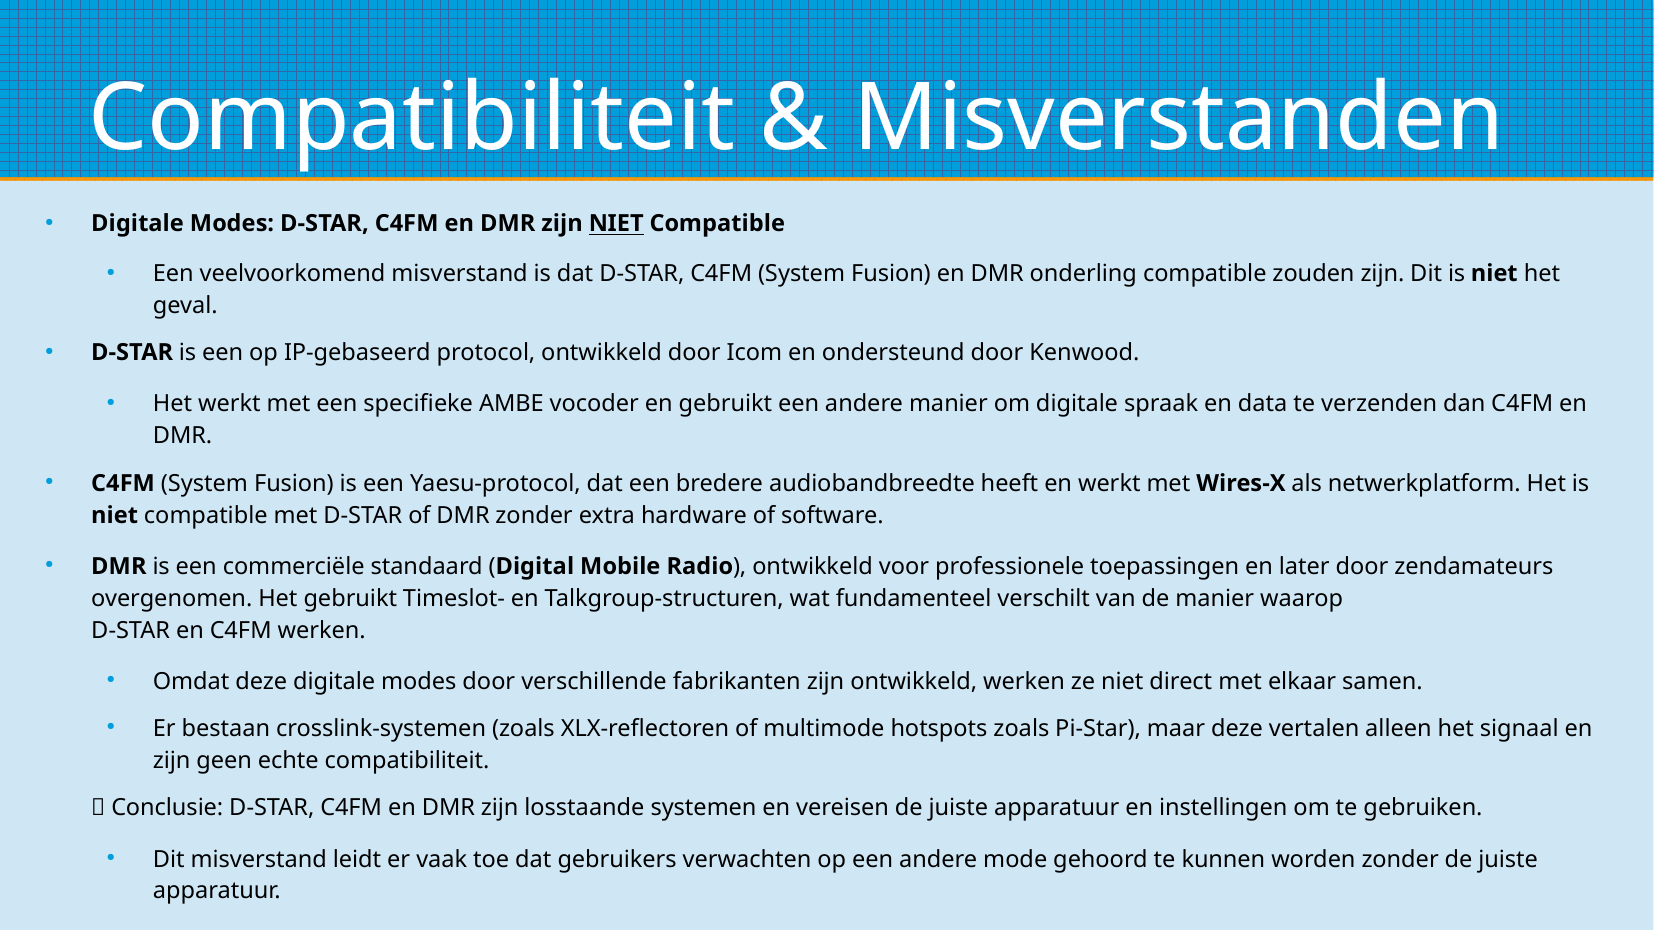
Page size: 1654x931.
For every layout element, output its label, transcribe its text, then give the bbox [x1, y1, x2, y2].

title Compatibiliteit & Misverstanden [88, 14, 1565, 178]
list Digitale Modes: D-STAR, C4FM en DMR zijn NIET Compatible Een veelvoorkomend misverstand is dat D-STAR, C4FM (System Fusion) en DMR onderling compatible zouden zijn. Dit is niet het geval. D-STAR is een op IP-gebaseerd protocol, ontwikkeld door Icom en ondersteund door Kenwood. Het werkt met een specifieke AMBE vocoder en gebruikt een andere manier om digitale spraak en data te verzenden dan C4FM en DMR. C4FM (System Fusion) is een Yaesu-protocol, dat een bredere audiobandbreedte heeft en werkt met Wires-X als netwerkplatform. Het is niet compatible met D-STAR of DMR zonder extra hardware of software. DMR is een commerciële standaard (Digital Mobile Radio), ontwikkeld voor professionele toepassingen en later door zendamateurs overgenomen. Het gebruikt Timeslot- en Talkgroup-structuren, wat fundamenteel verschilt van de manier waarop D-STAR en C4FM werken. Omdat deze digitale modes door verschillende fabrikanten zijn ontwikkeld, werken ze niet direct met elkaar samen. Er bestaan crosslink-systemen (zoals XLX-reflectoren of multimode hotspots zoals Pi-Star), maar deze vertalen alleen het signaal en zijn geen echte compatibiliteit. 📌 Conclusie: D-STAR, C4FM en DMR zijn losstaande systemen en vereisen de juiste apparatuur en instellingen om te gebruiken. Dit misverstand leidt er vaak toe dat gebruikers verwachten op een andere mode gehoord te kunnen worden zonder de juiste apparatuur. [29, 206, 1595, 916]
